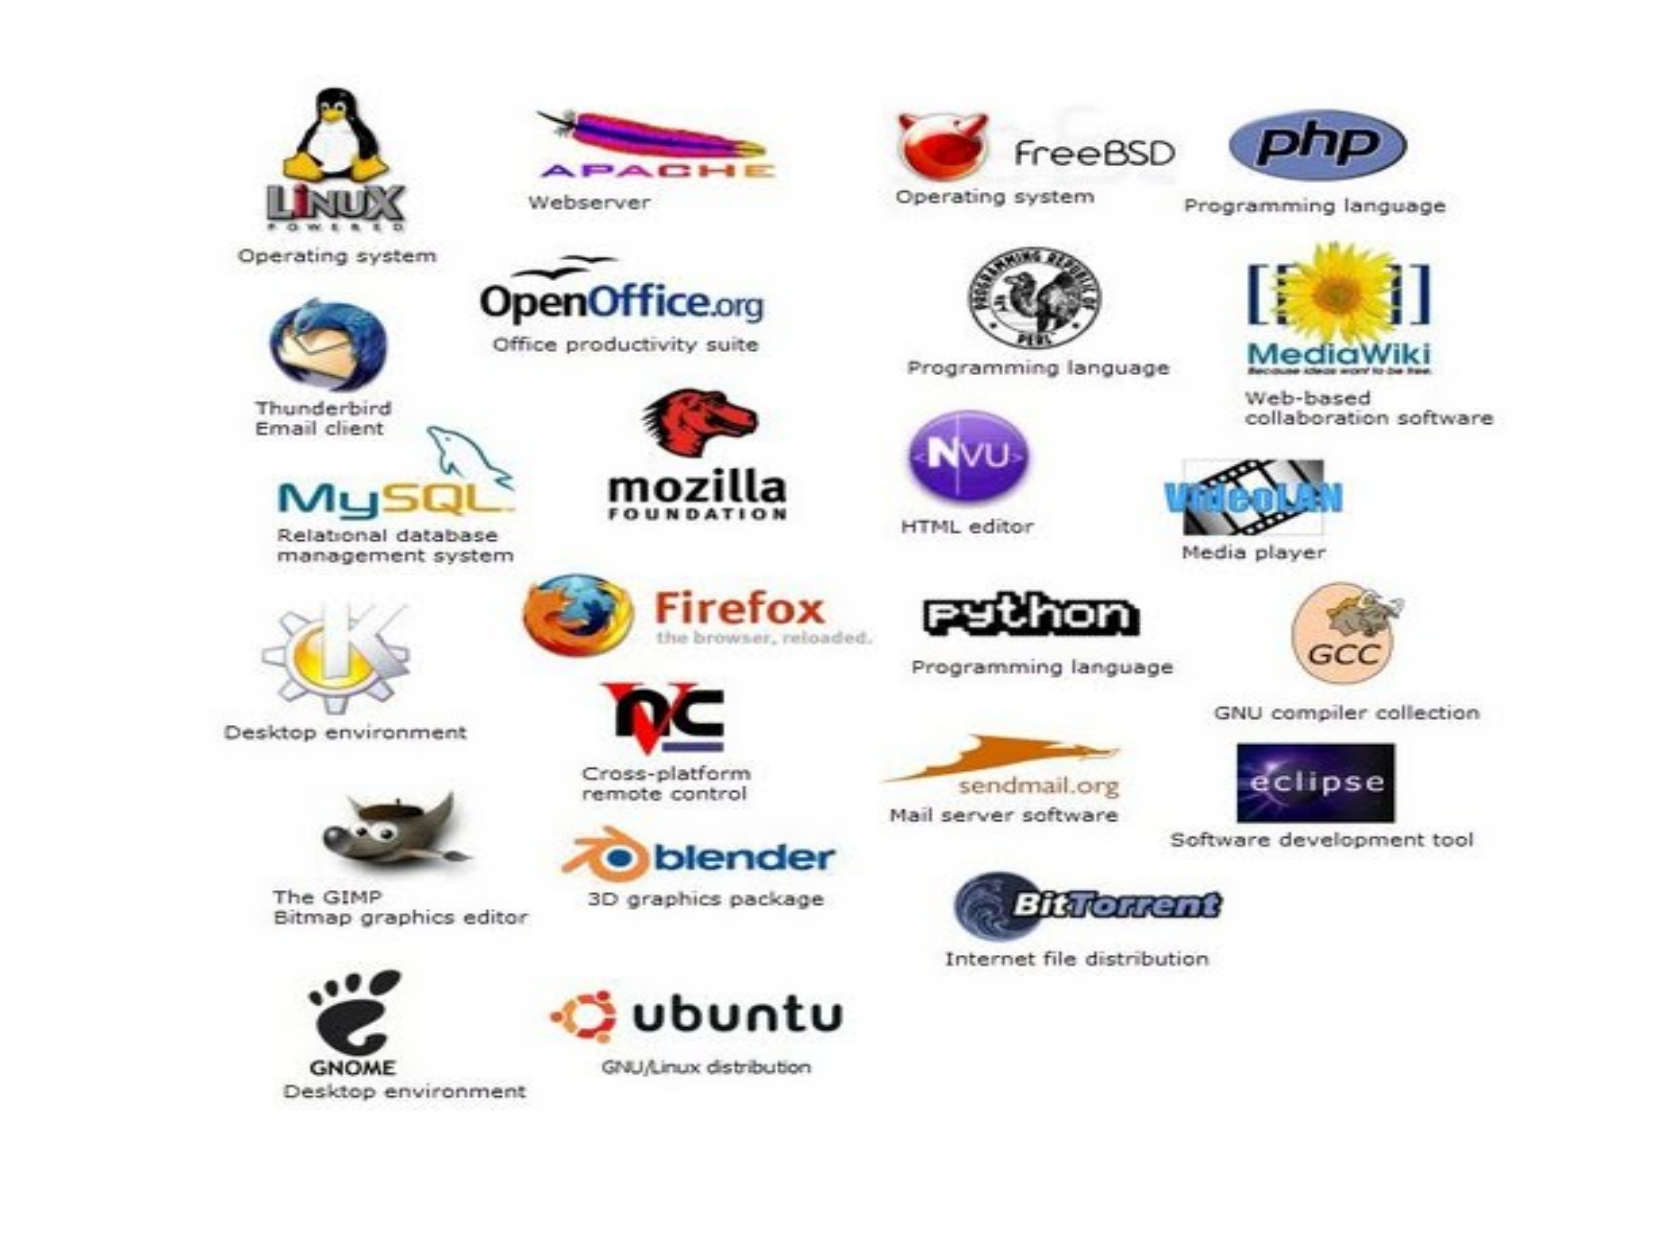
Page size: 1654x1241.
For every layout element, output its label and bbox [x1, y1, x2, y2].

picture [187, 74, 1538, 1119]
